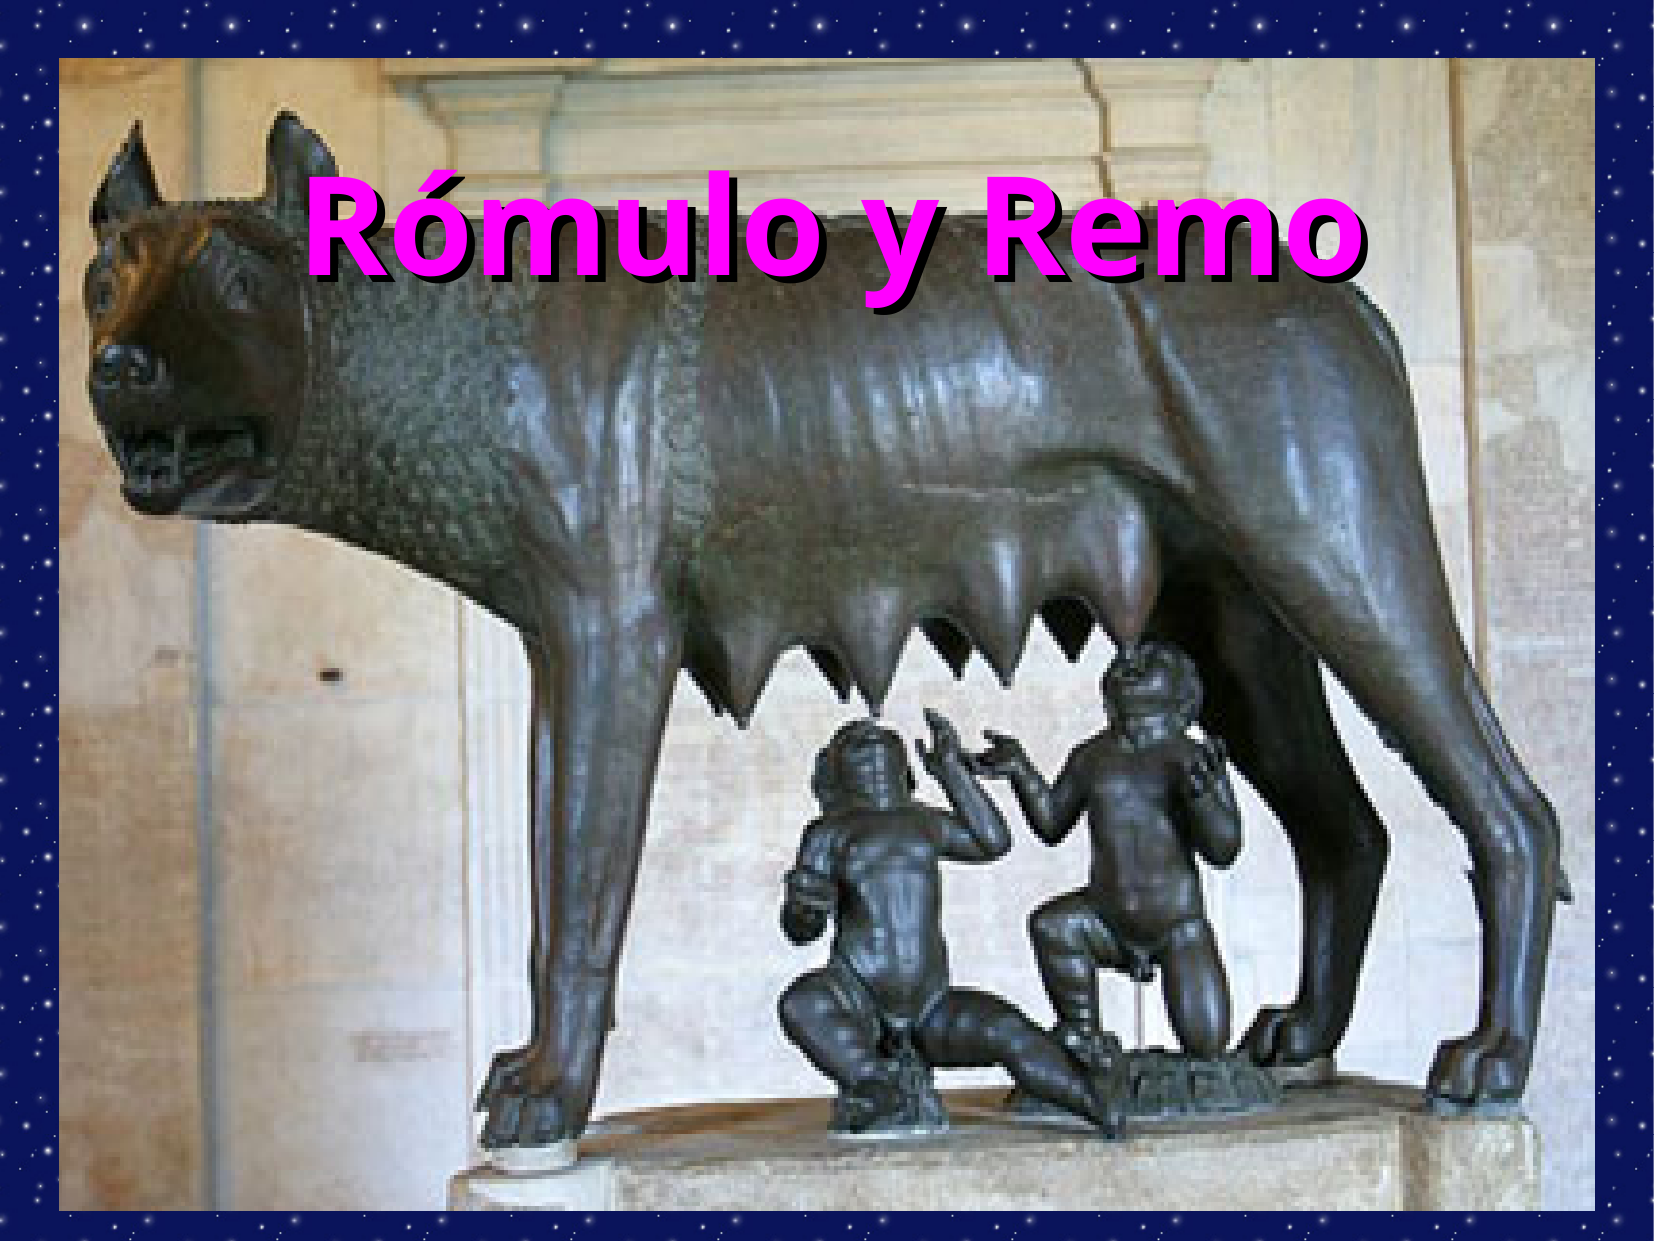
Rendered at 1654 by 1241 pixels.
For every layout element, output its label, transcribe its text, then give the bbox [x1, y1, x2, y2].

picture [0, 0, 1654, 1241]
title Rómulo y Remo [88, 118, 1577, 326]
